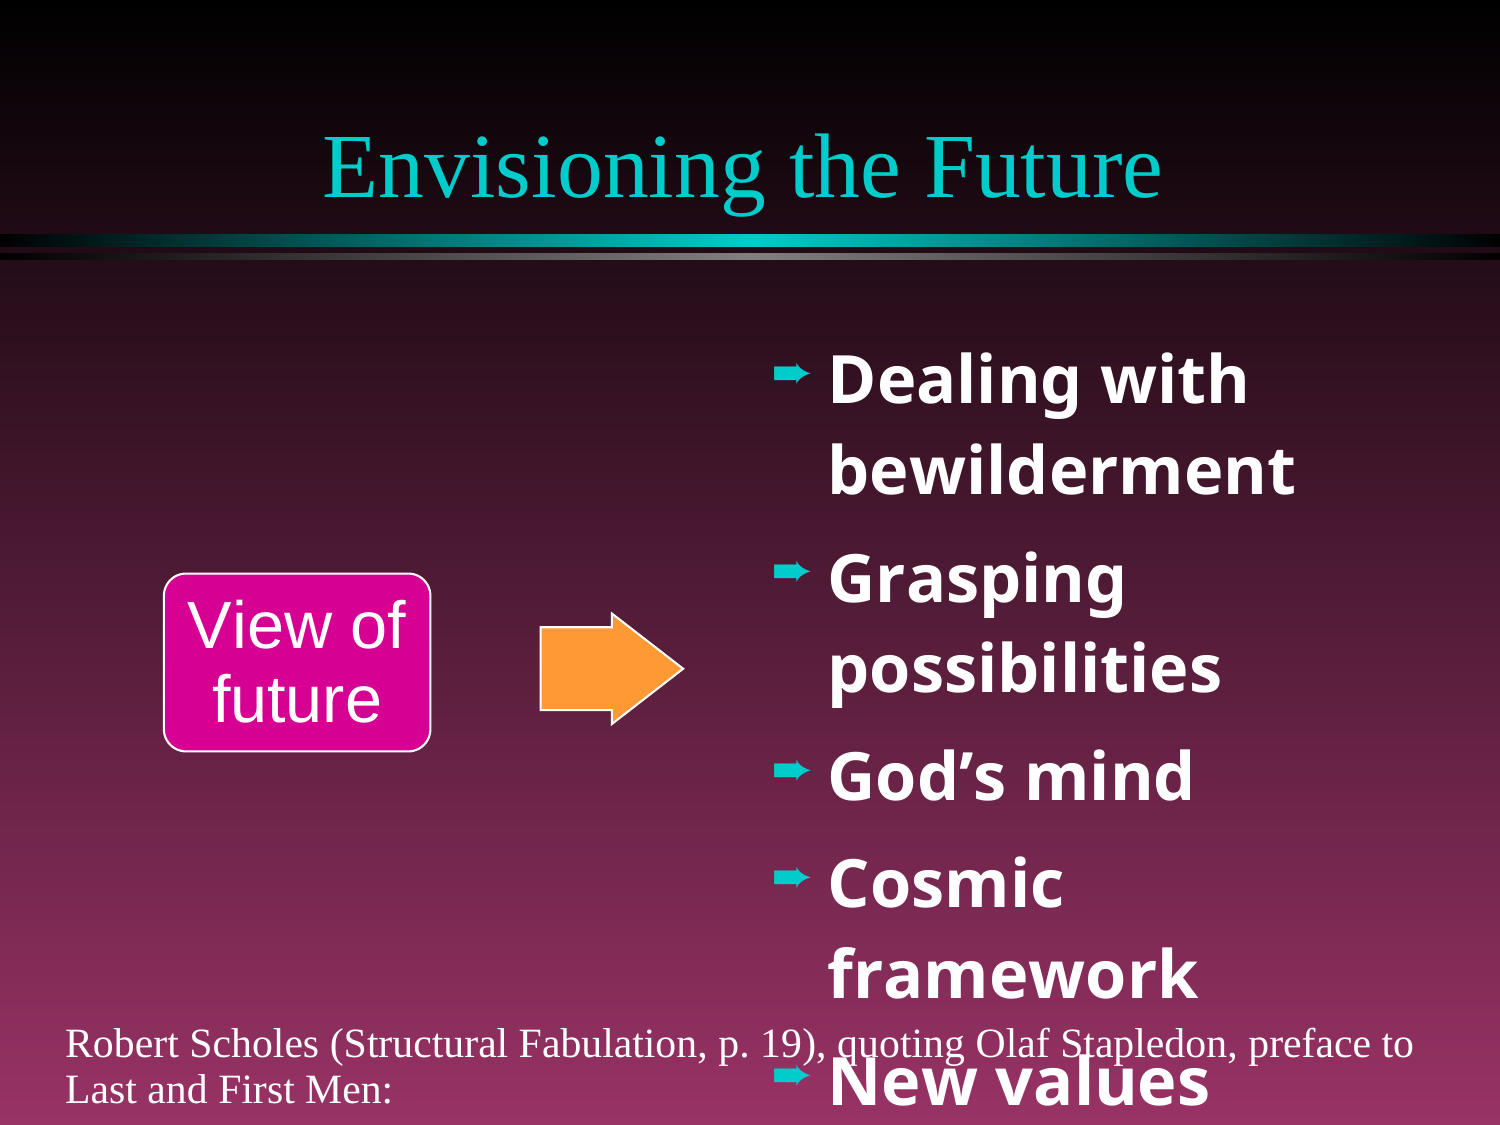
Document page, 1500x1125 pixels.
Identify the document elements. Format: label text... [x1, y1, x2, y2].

list Dealing with bewilderment Grasping possibilities God’s mind Cosmic framework New values [756, 324, 1388, 1001]
text_box [540, 613, 684, 725]
text_box View of future [163, 573, 431, 752]
title Envisioning the Future [99, 37, 1388, 225]
text_box Robert Scholes (Structural Fabulation, p. 19), quoting Olaf Stapledon, preface to Last and First Men: [50, 1012, 1476, 1121]
